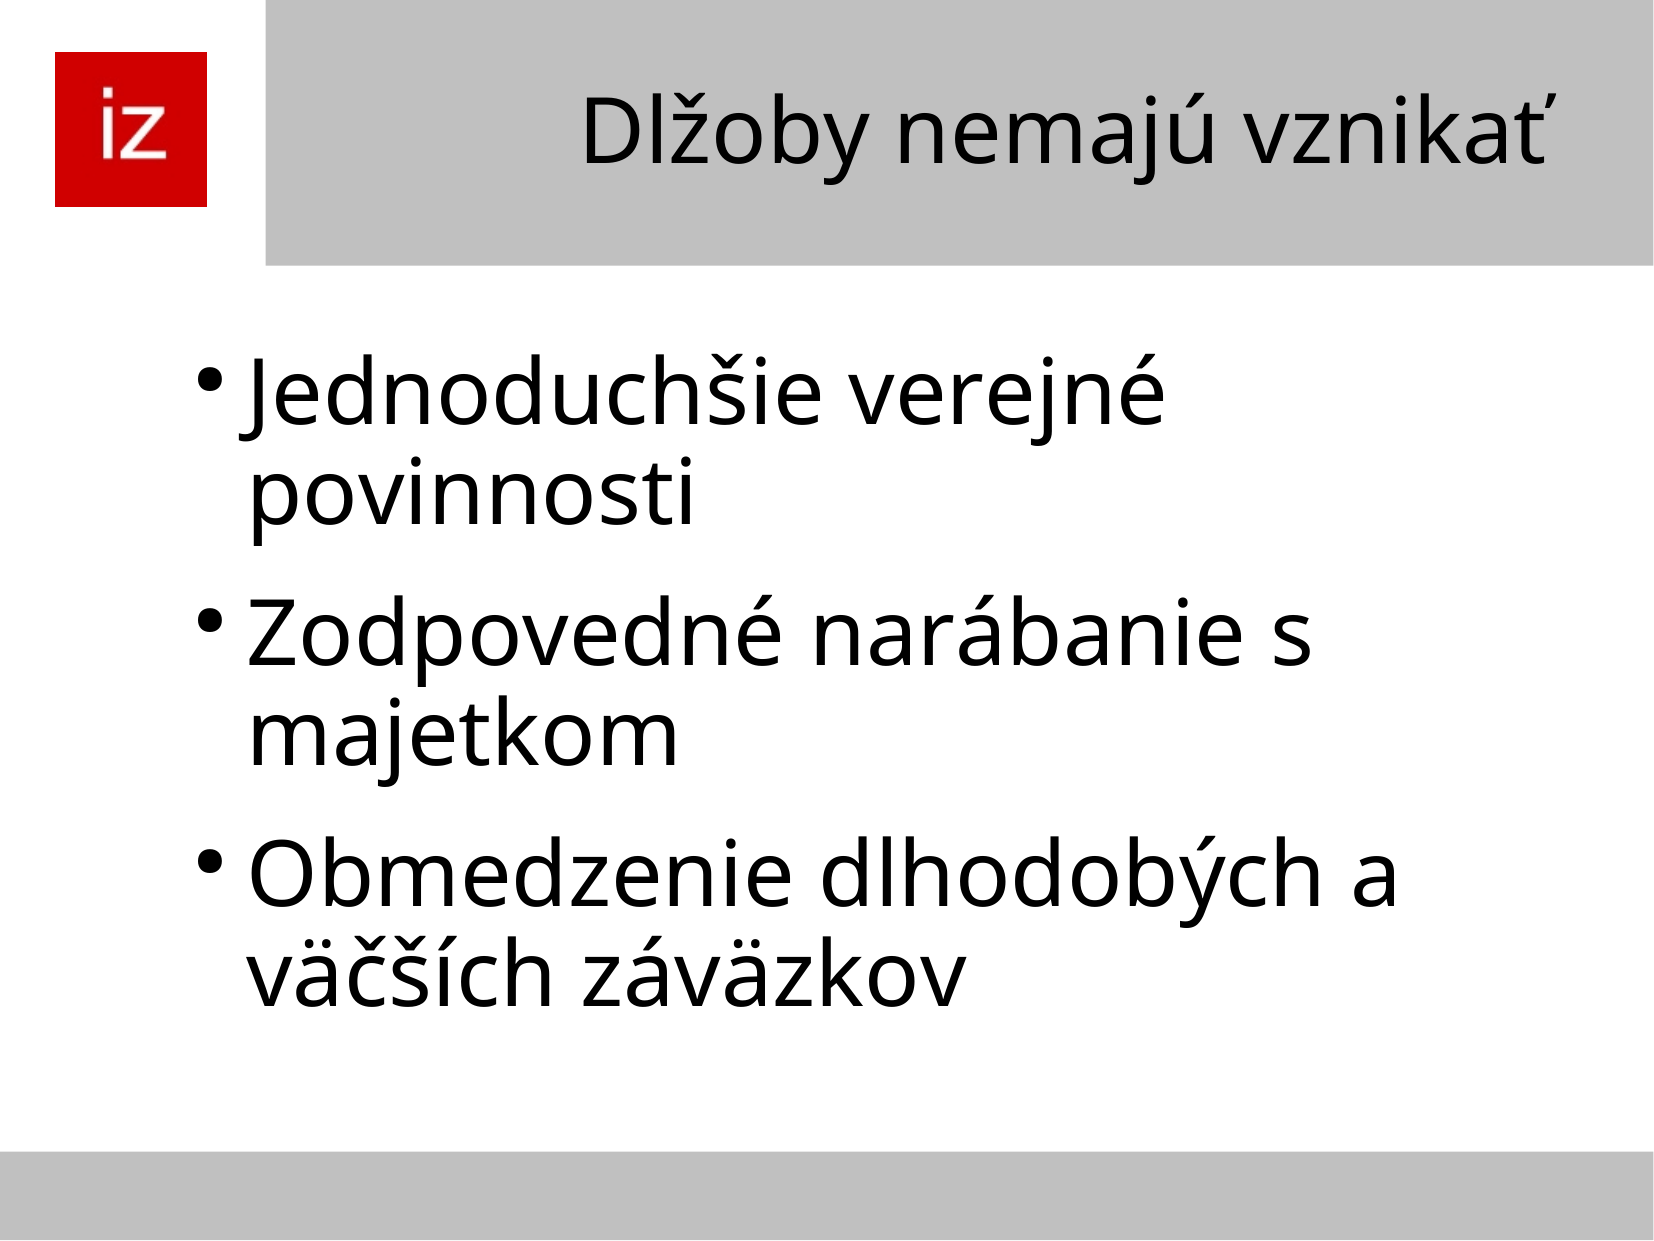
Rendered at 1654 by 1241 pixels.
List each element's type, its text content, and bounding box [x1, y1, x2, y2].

picture [55, 52, 207, 207]
title Dlžoby nemajú vznikať [561, 29, 1565, 237]
list Jednoduchšie verejné povinnosti Zodpovedné narábanie s majetkom Obmedzenie dlhodobých a väčších záväzkov [121, 344, 1533, 1126]
